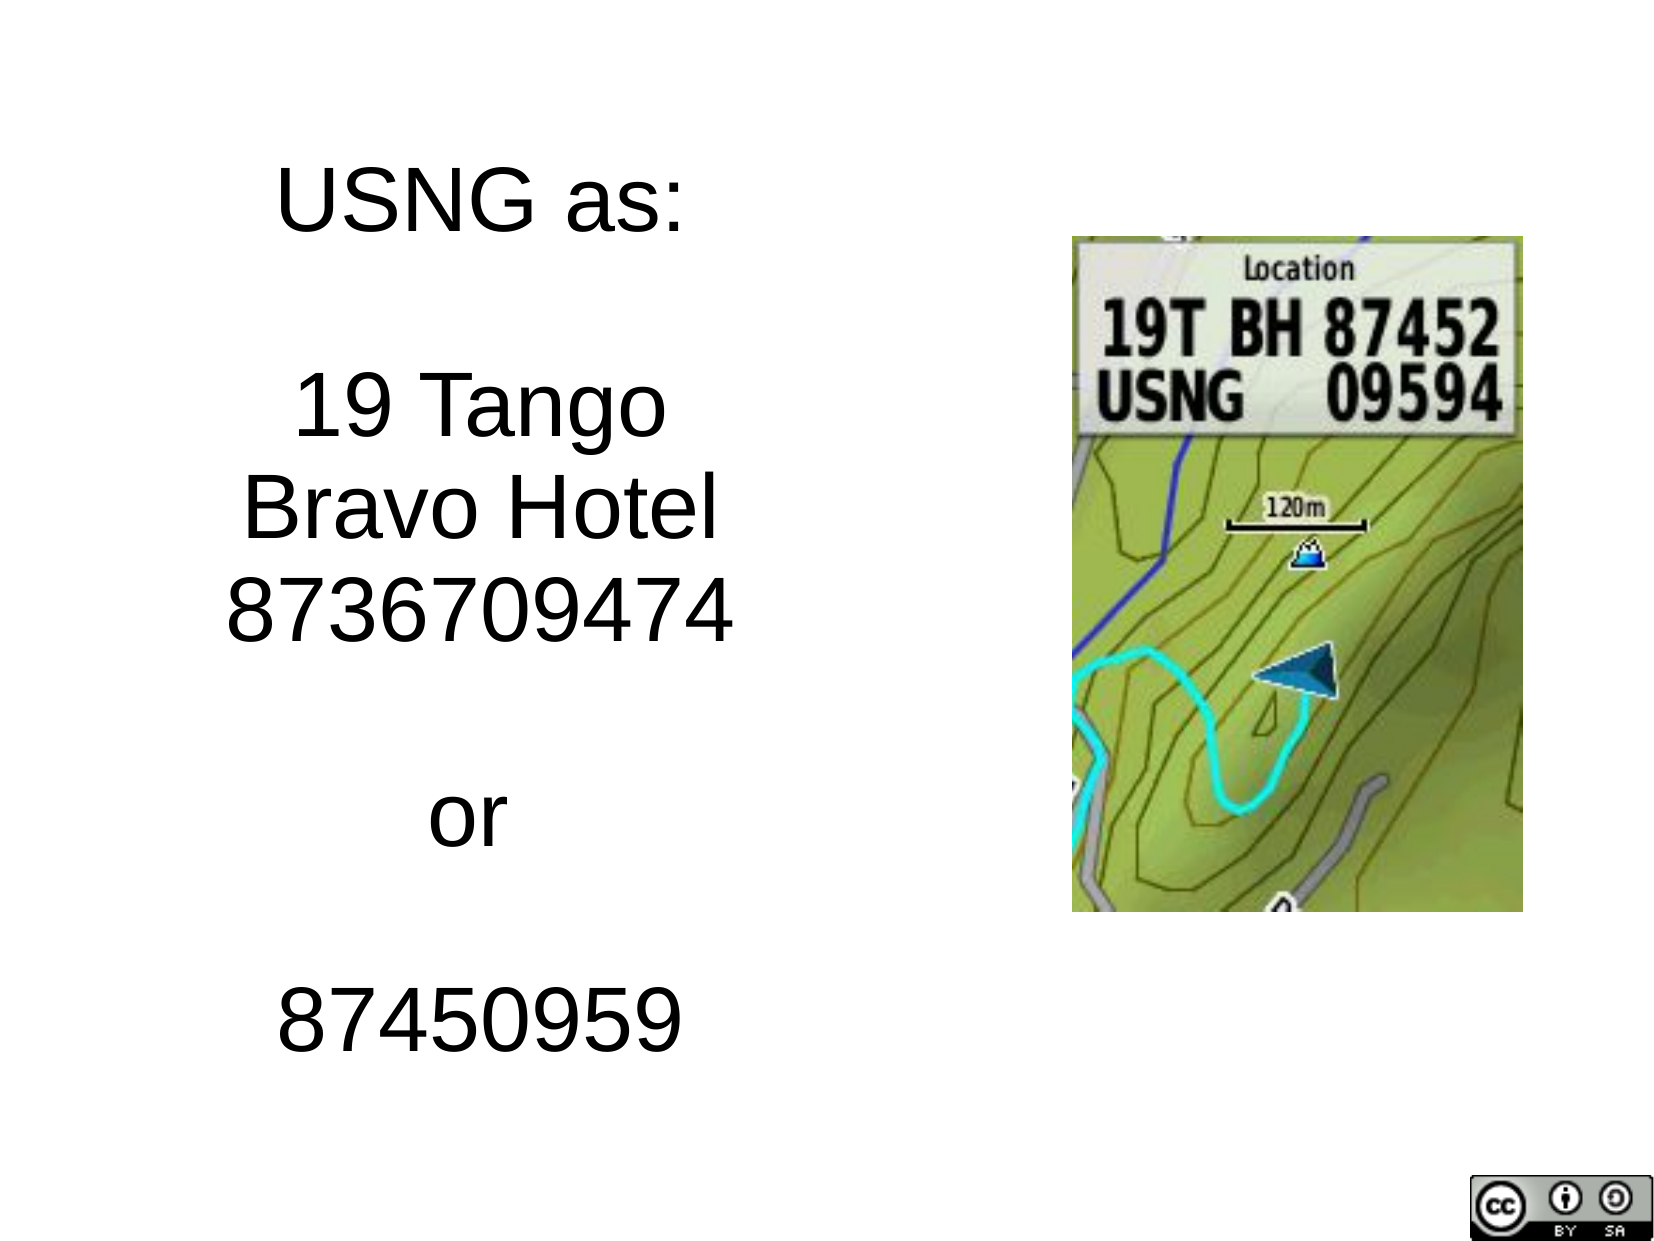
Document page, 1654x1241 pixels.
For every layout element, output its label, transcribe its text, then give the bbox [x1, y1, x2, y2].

picture [1470, 1175, 1654, 1241]
title USNG as: 19 Tango Bravo Hotel 8736709474 or 87450959 [76, 45, 886, 1071]
picture [1072, 236, 1523, 912]
